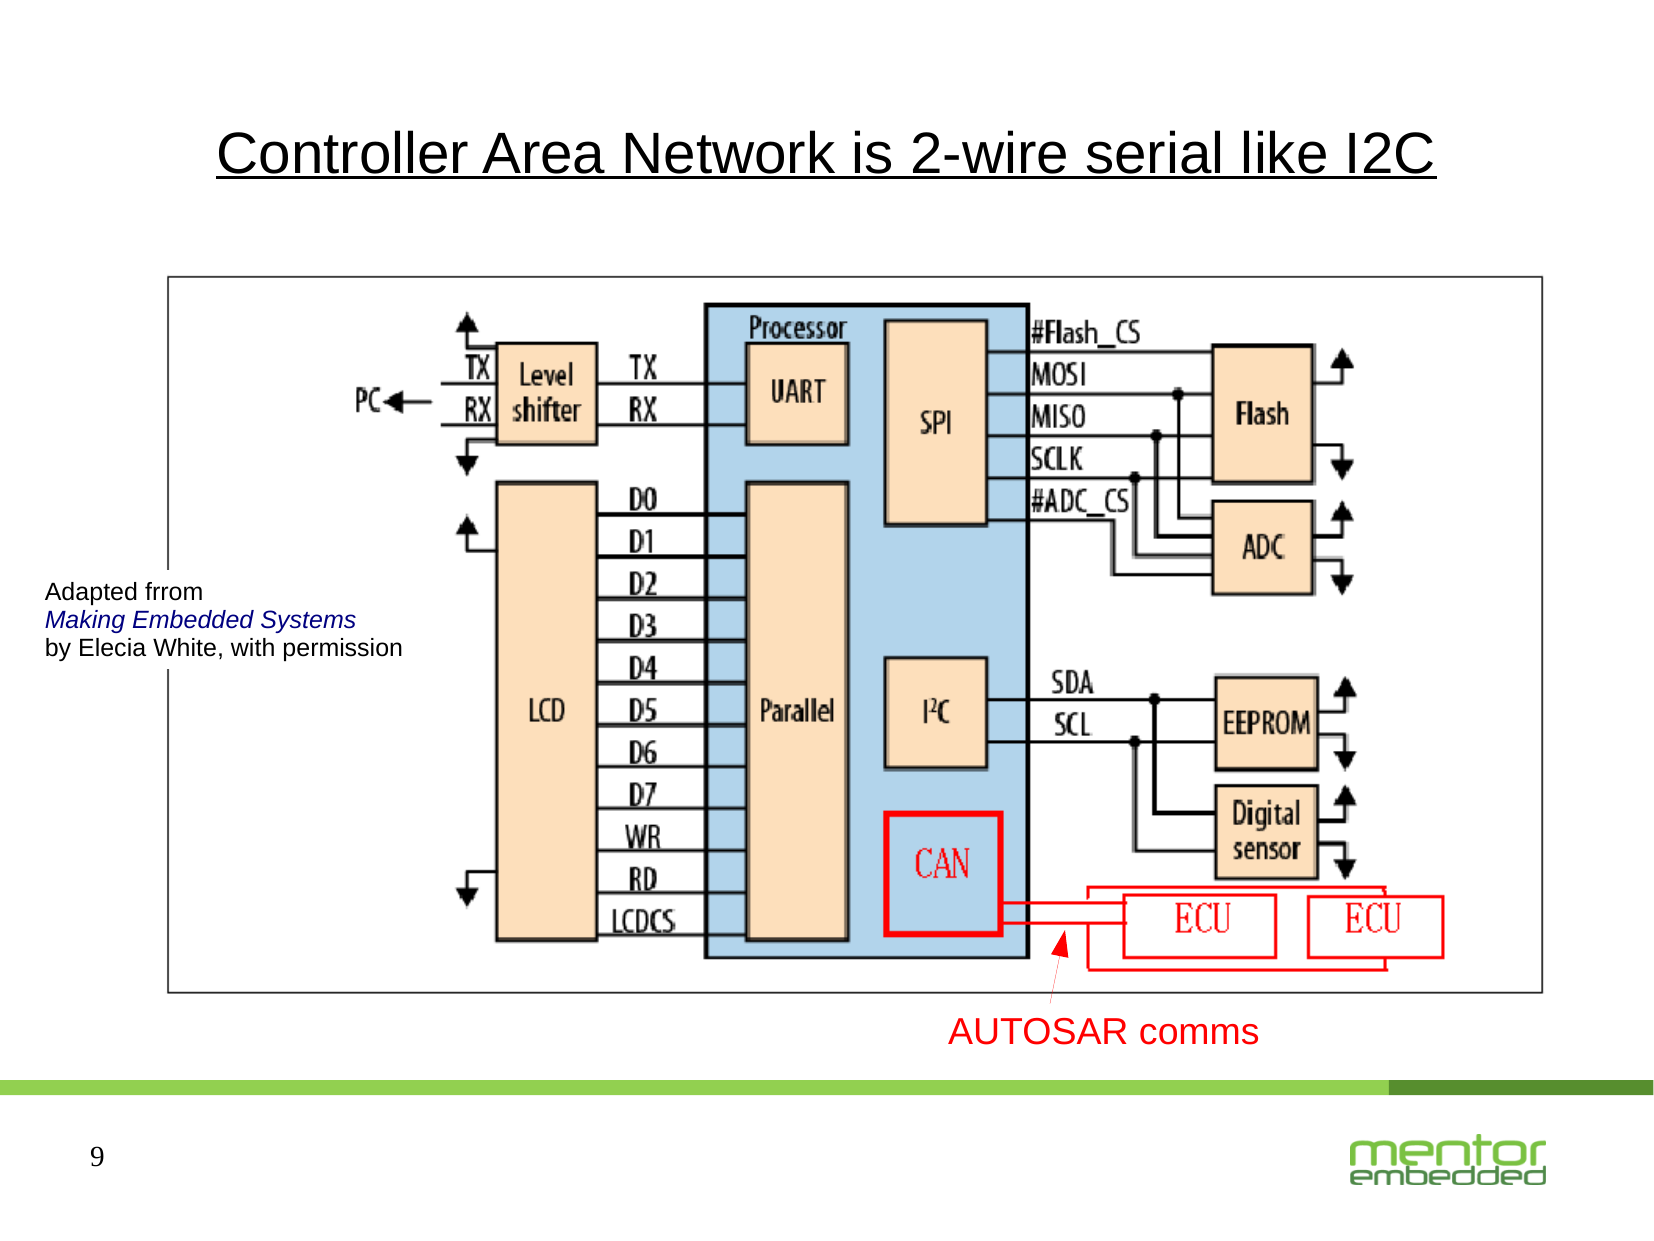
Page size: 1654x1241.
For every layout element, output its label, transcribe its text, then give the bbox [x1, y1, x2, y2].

title Controller Area Network is 2-wire serial like I2C [82, 49, 1571, 257]
picture [105, 257, 1562, 1011]
text_box Adapted frrom Making Embedded Systems by Elecia White, with permission [30, 570, 421, 669]
picture [1350, 1134, 1546, 1185]
text_box AUTOSAR comms [933, 1003, 1276, 1061]
